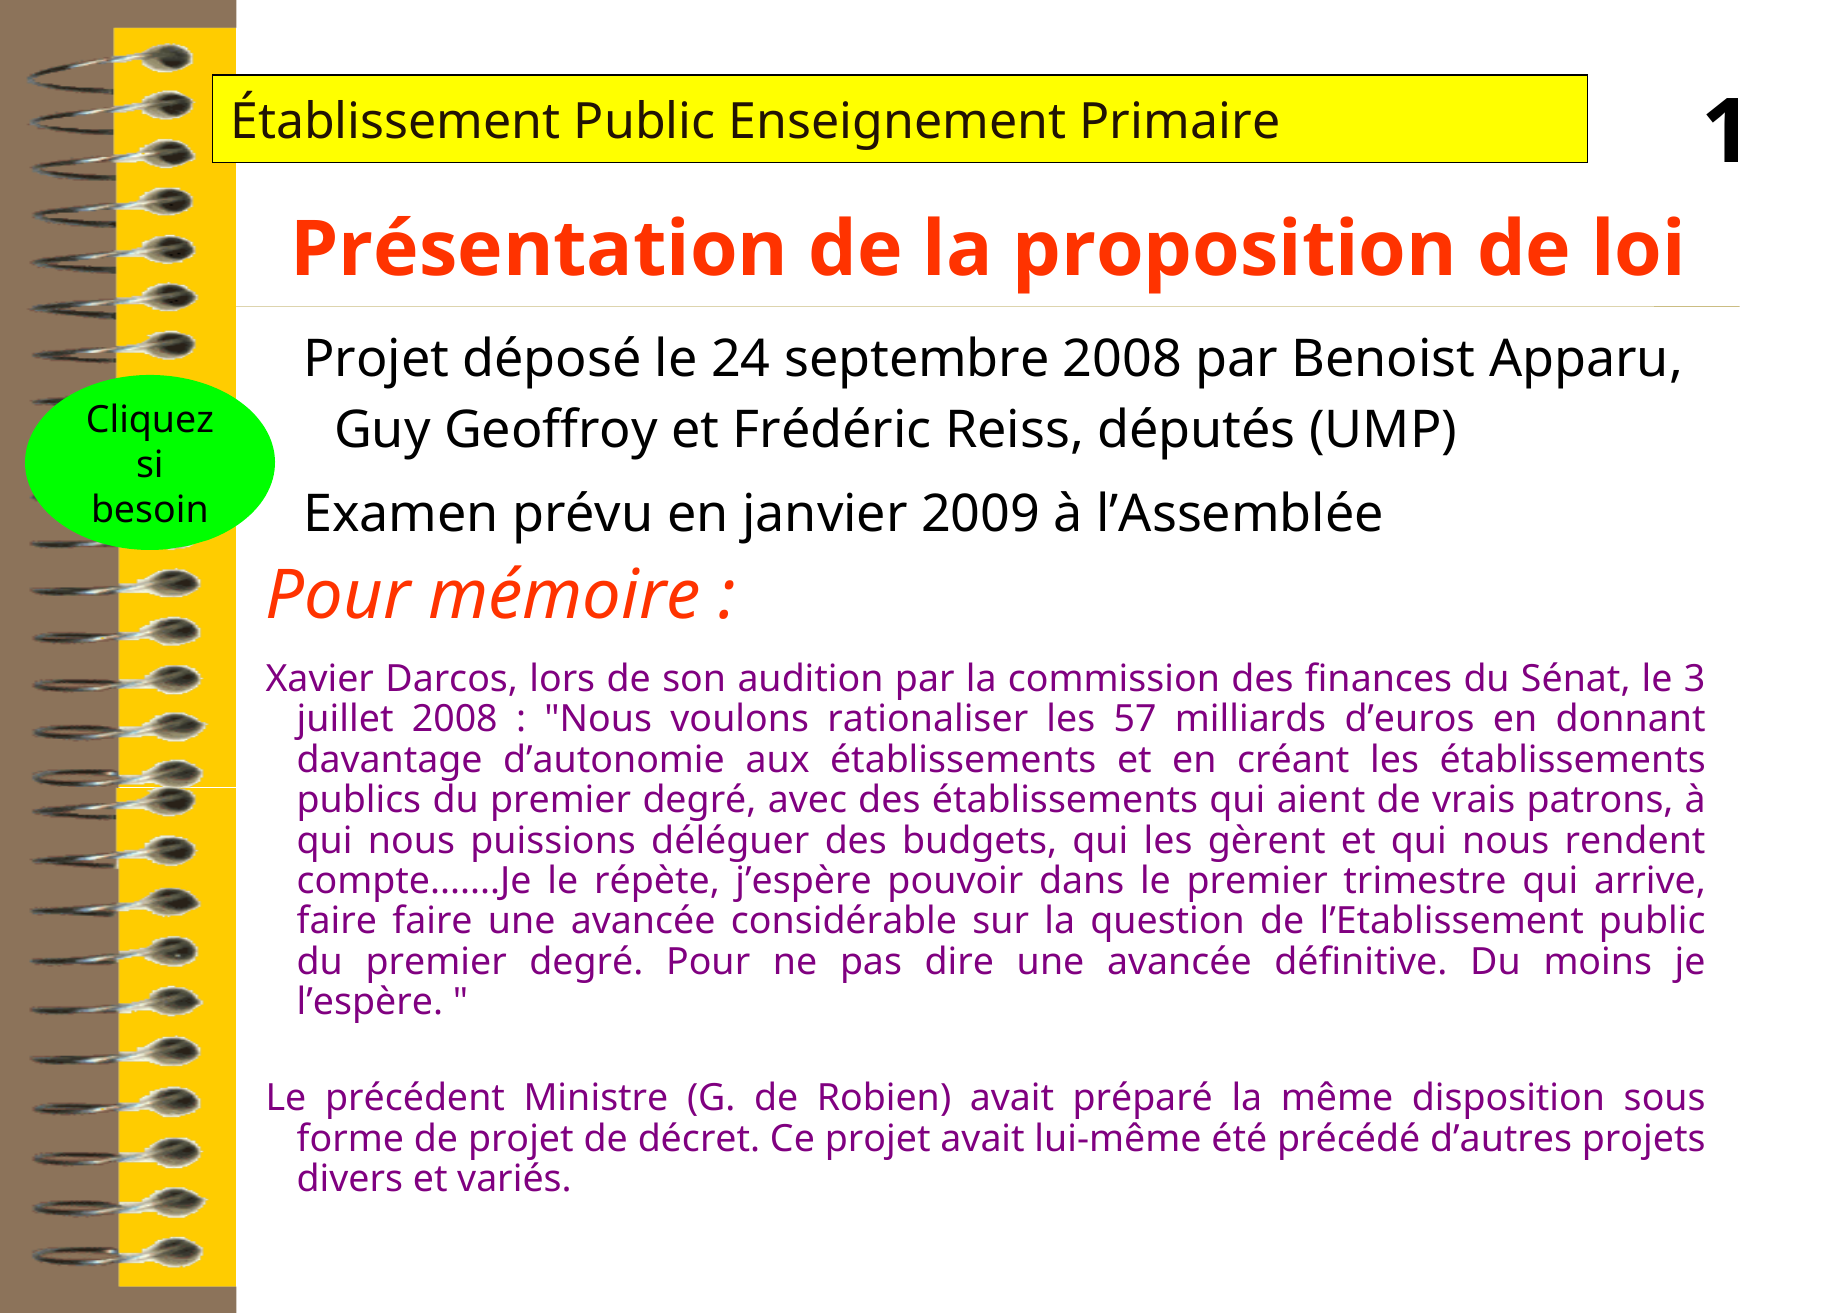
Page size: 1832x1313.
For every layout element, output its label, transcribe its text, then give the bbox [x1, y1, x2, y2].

text_box Le précédent Ministre (G. de Robien) avait préparé la même disposition sous forme de projet de décret. Ce projet avait lui-même été précédé d’autres projets divers et variés. [199, 1037, 1725, 1213]
title Établissement Public Enseignement Primaire [212, 75, 1588, 163]
text_box Présentation de la proposition de loi [224, 199, 1750, 300]
picture [0, 0, 237, 1313]
list Projet déposé le 24 septembre 2008 par Benoist Apparu, Guy Geoffroy et Frédéric Reiss, députés (UMP)‏ Examen prévu en janvier 2009 à l’Assemblée [237, 312, 1763, 573]
text_box Pour mémoire : Xavier Darcos, lors de son audition par la commission des finances du Sénat, le 3 juillet 2008 : "Nous voulons rationaliser les 57 milliards d’euros en donnant davantage d’autonomie aux établissements et en créant les établissements publics du premier degré, avec des établissements qui aient de vrais patrons, à qui nous puissions déléguer des budgets, qui les gèrent et qui nous rendent compte.......Je le répète, j’espère pouvoir dans le premier trimestre qui arrive, faire faire une avancée considérable sur la question de l’Etablissement public du premier degré. Pour ne pas dire une avancée définitive. Du moins je l’espère. " [199, 549, 1725, 1013]
text_box Cliquez si besoin [24, 374, 276, 550]
